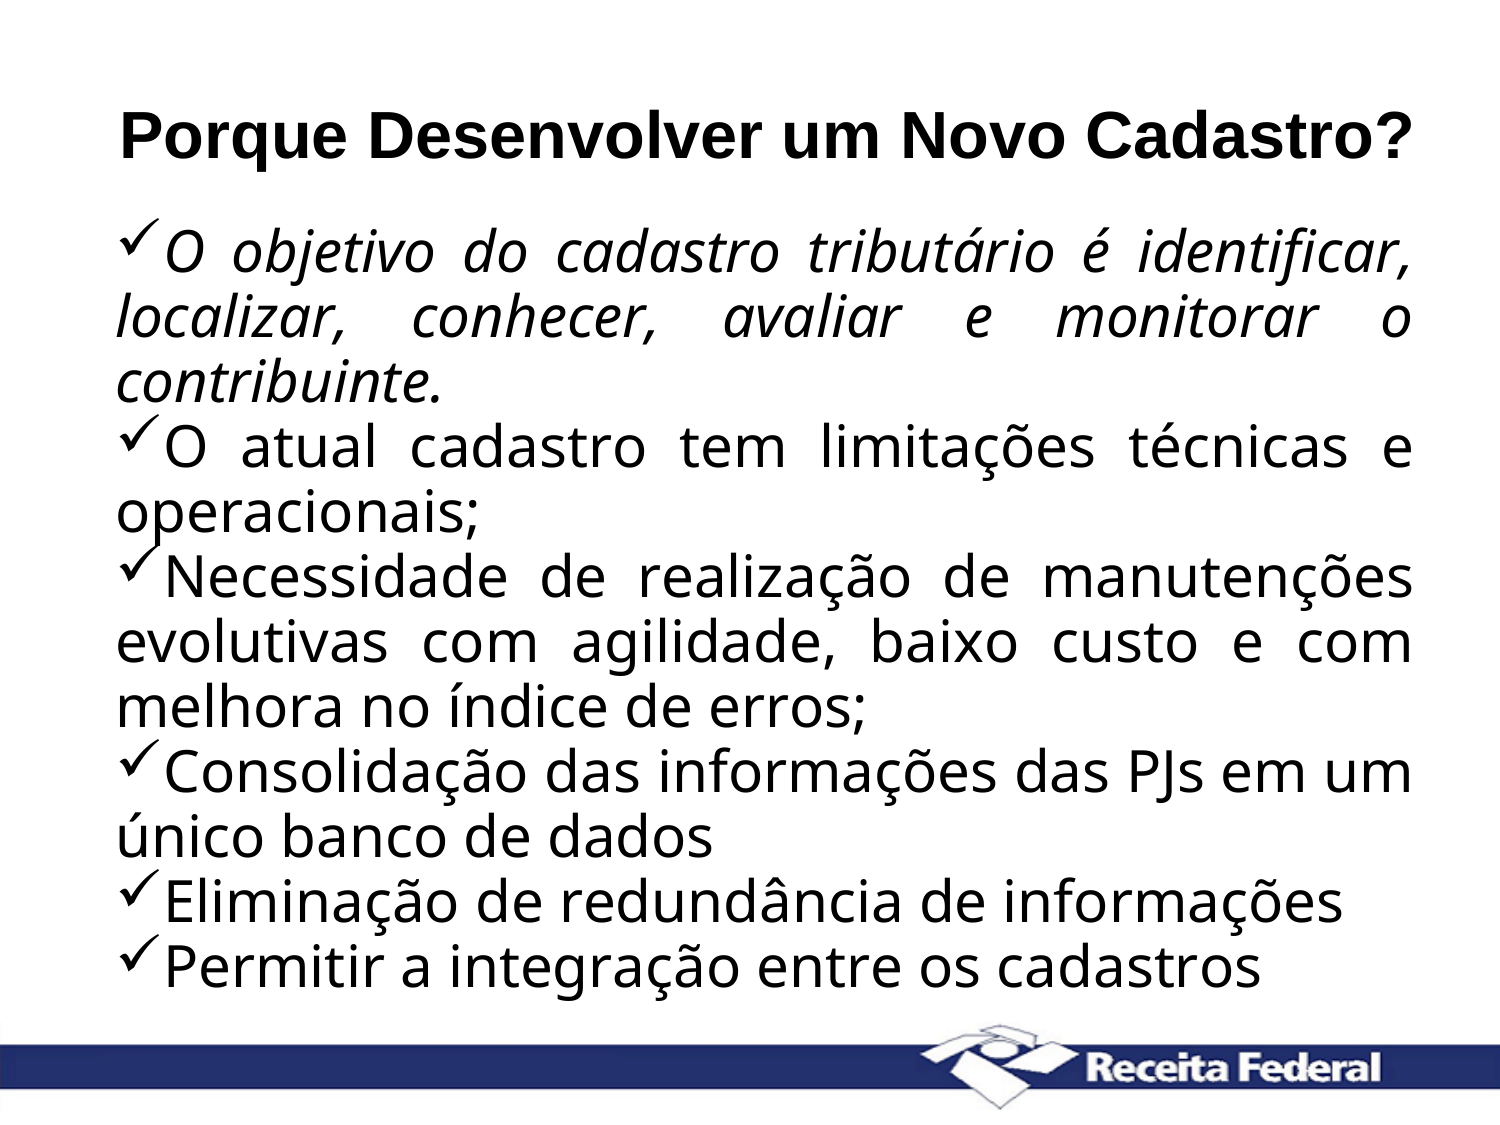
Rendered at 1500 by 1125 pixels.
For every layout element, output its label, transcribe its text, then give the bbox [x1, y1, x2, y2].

chart [0, 1021, 1500, 1113]
text_box Porque Desenvolver um Novo Cadastro? [88, 41, 1447, 233]
text_box O objetivo do cadastro tributário é identificar, localizar, conhecer, avaliar e monitorar o contribuinte. O atual cadastro tem limitações técnicas e operacionais; Necessidade de realização de manutenções evolutivas com agilidade, baixo custo e com melhora no índice de erros; Consolidação das informações das PJs em um único banco de dados Eliminação de redundância de informações Permitir a integração entre os cadastros [100, 212, 1430, 860]
